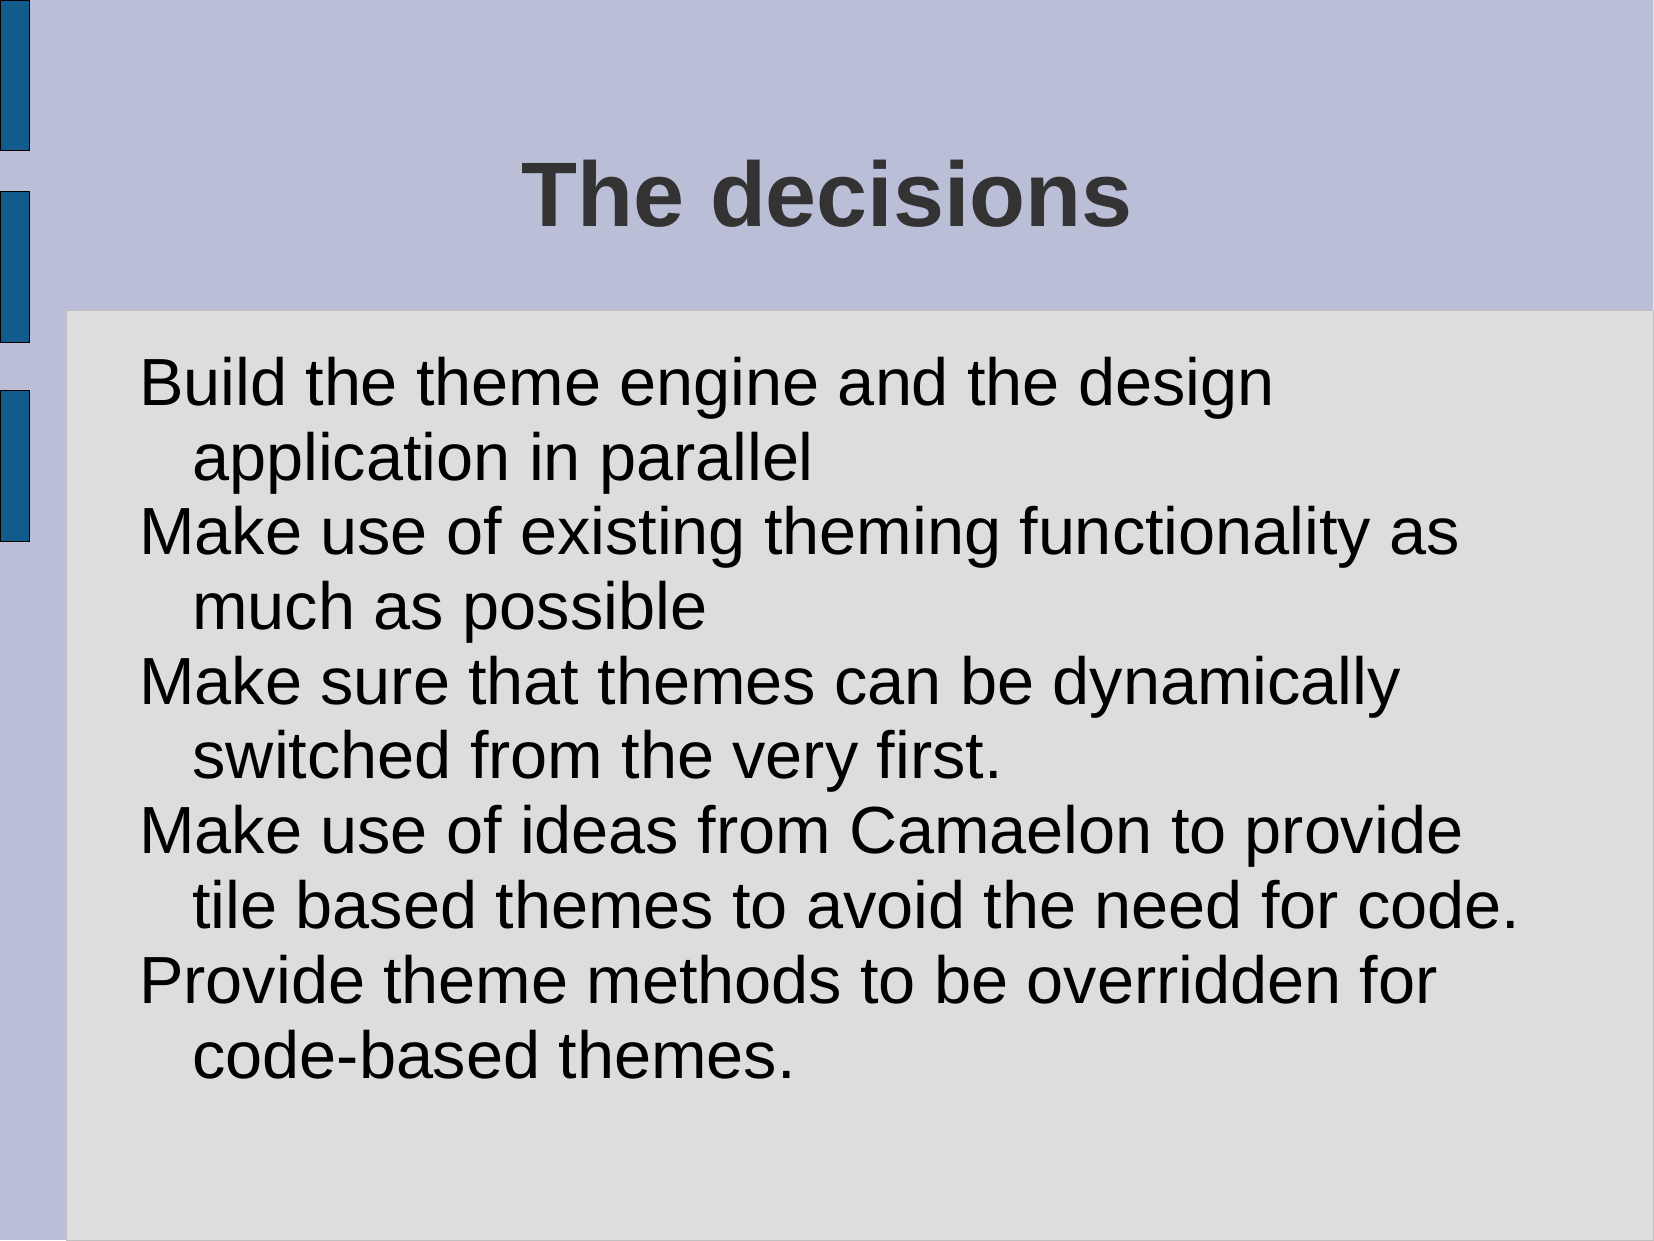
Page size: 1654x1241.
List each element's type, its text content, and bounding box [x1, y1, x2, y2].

title The decisions [121, 98, 1534, 291]
list Build the theme engine and the design application in parallel Make use of existing theming functionality as much as possible Make sure that themes can be dynamically switched from the very first. Make use of ideas from Camaelon to provide tile based themes to avoid the need for code. Provide theme methods to be overridden for code-based themes. [121, 344, 1534, 1113]
